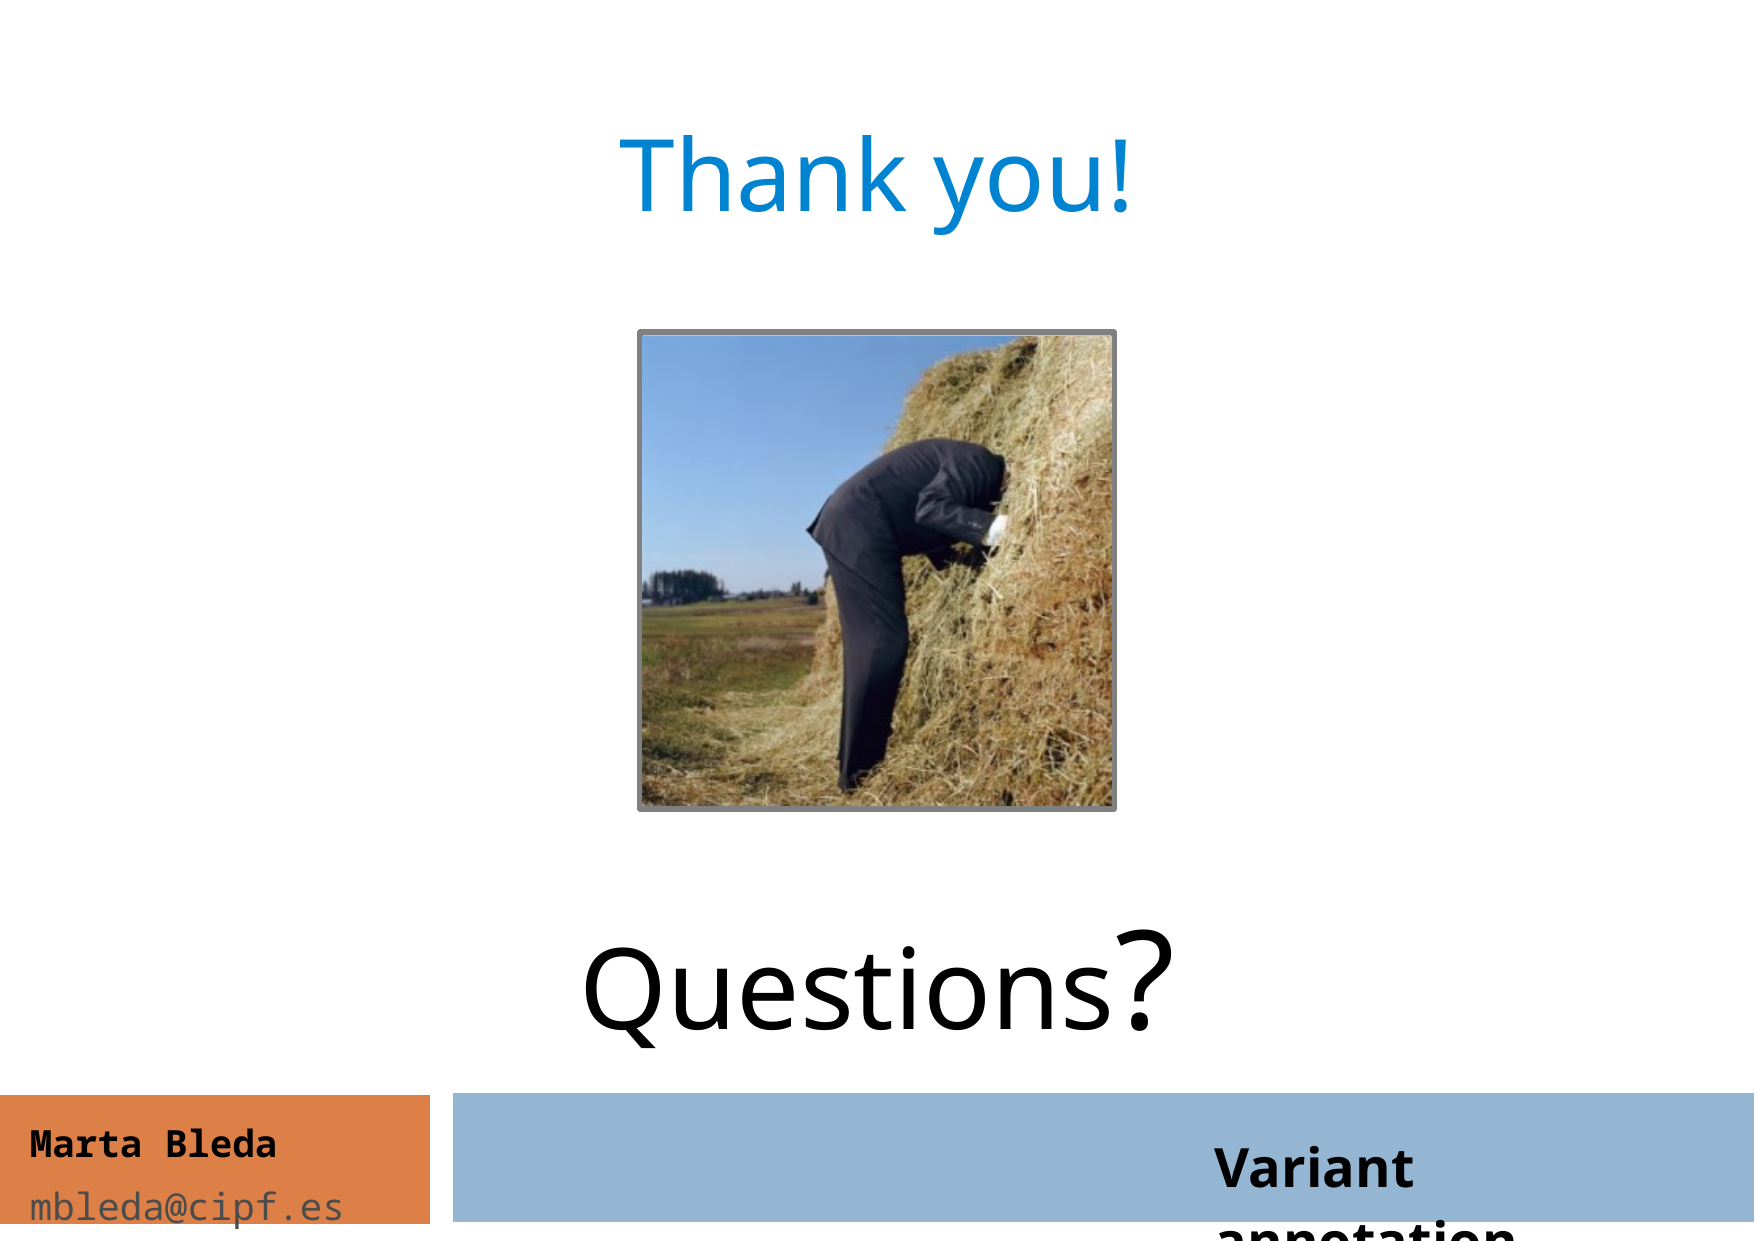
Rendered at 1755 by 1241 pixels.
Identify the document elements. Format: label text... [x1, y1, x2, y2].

text_box Marta Bleda mbleda@cipf.es [15, 1110, 406, 1213]
text_box Variant annotation [1200, 1122, 1726, 1200]
title Thank you! [89, 114, 1665, 232]
title Questions? [89, 869, 1665, 1083]
text_box [640, 332, 1114, 810]
picture [642, 336, 1112, 806]
